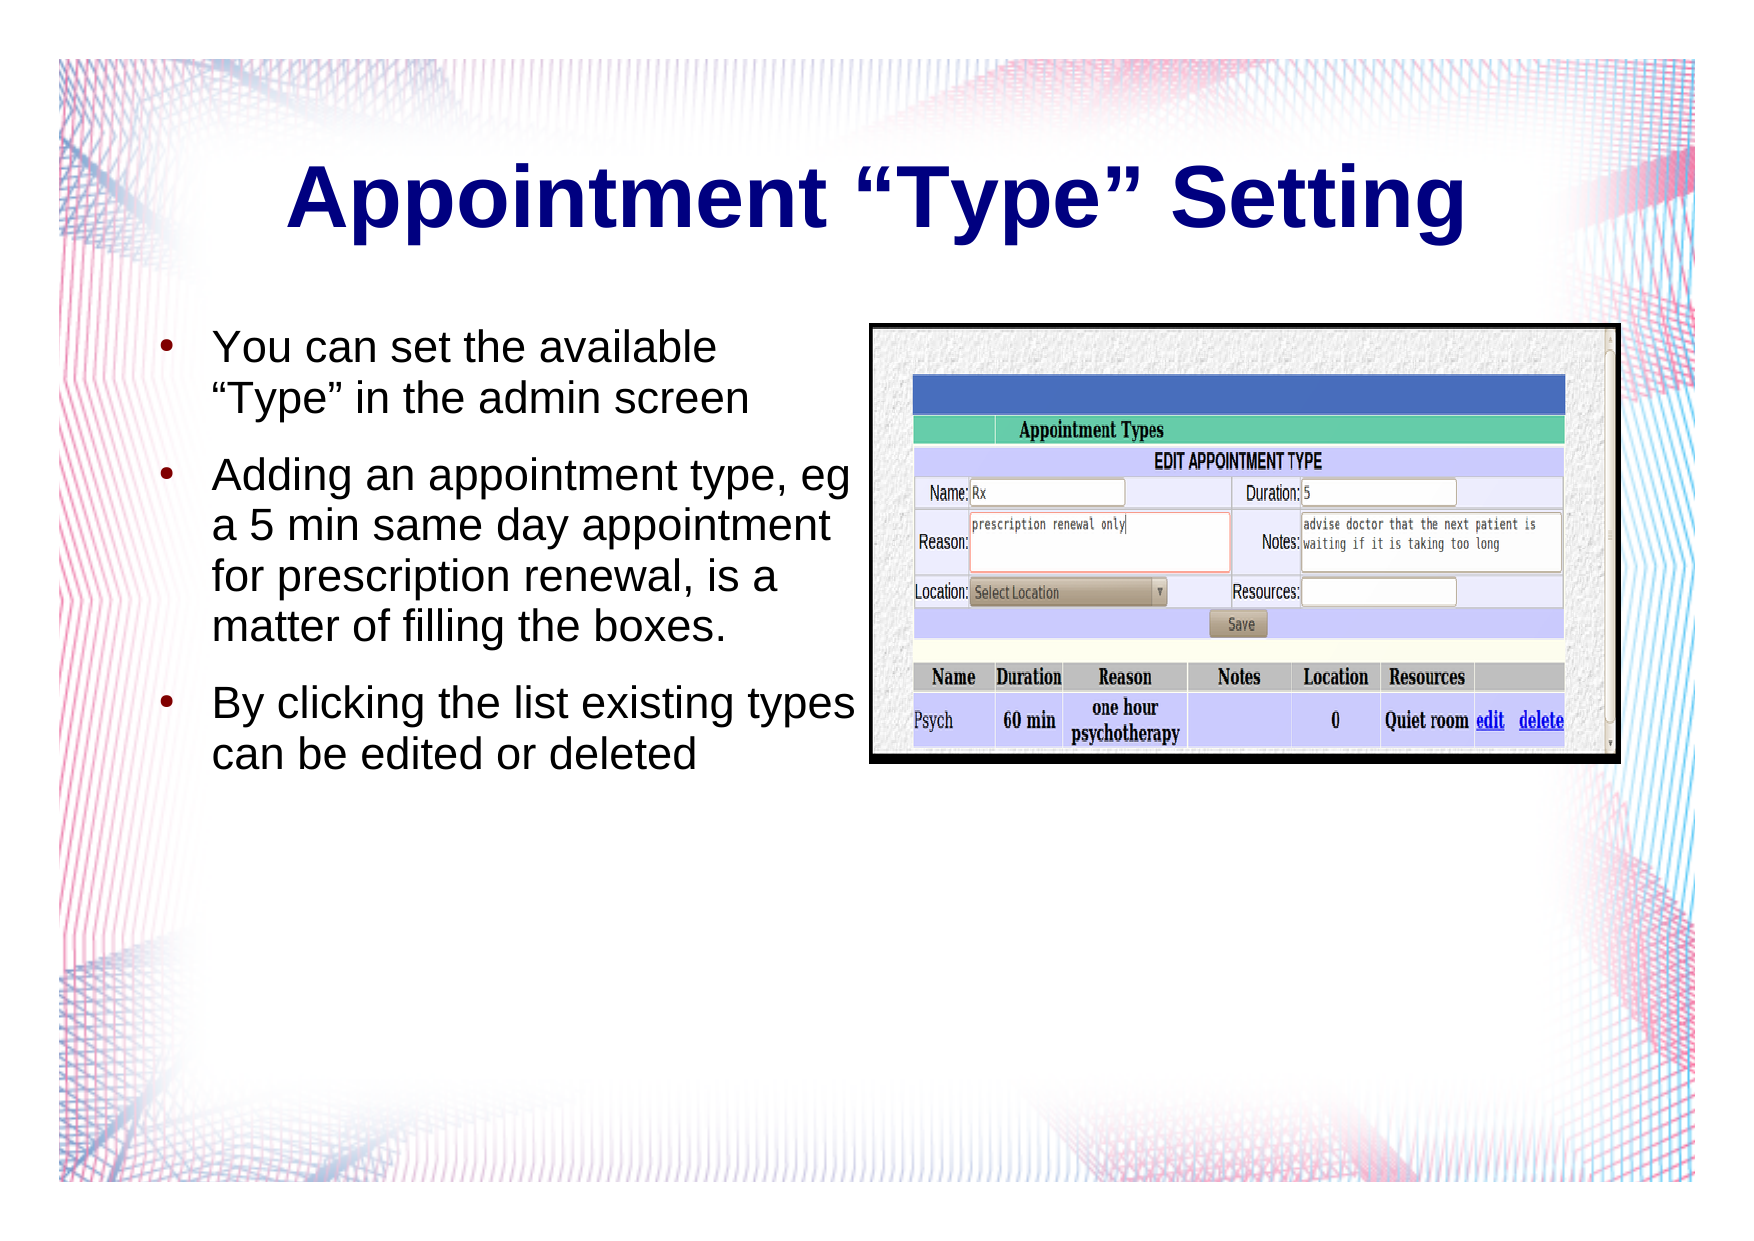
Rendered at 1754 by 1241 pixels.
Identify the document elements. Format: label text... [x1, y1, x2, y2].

picture [59, 59, 1695, 1182]
list You can set the available “Type” in the admin screen Adding an appointment type, eg a 5 min same day appointment for prescription renewal, is a matter of filling the boxes. By clicking the list existing types can be edited or deleted [140, 321, 860, 1063]
title Appointment “Type” Setting [140, 103, 1614, 292]
